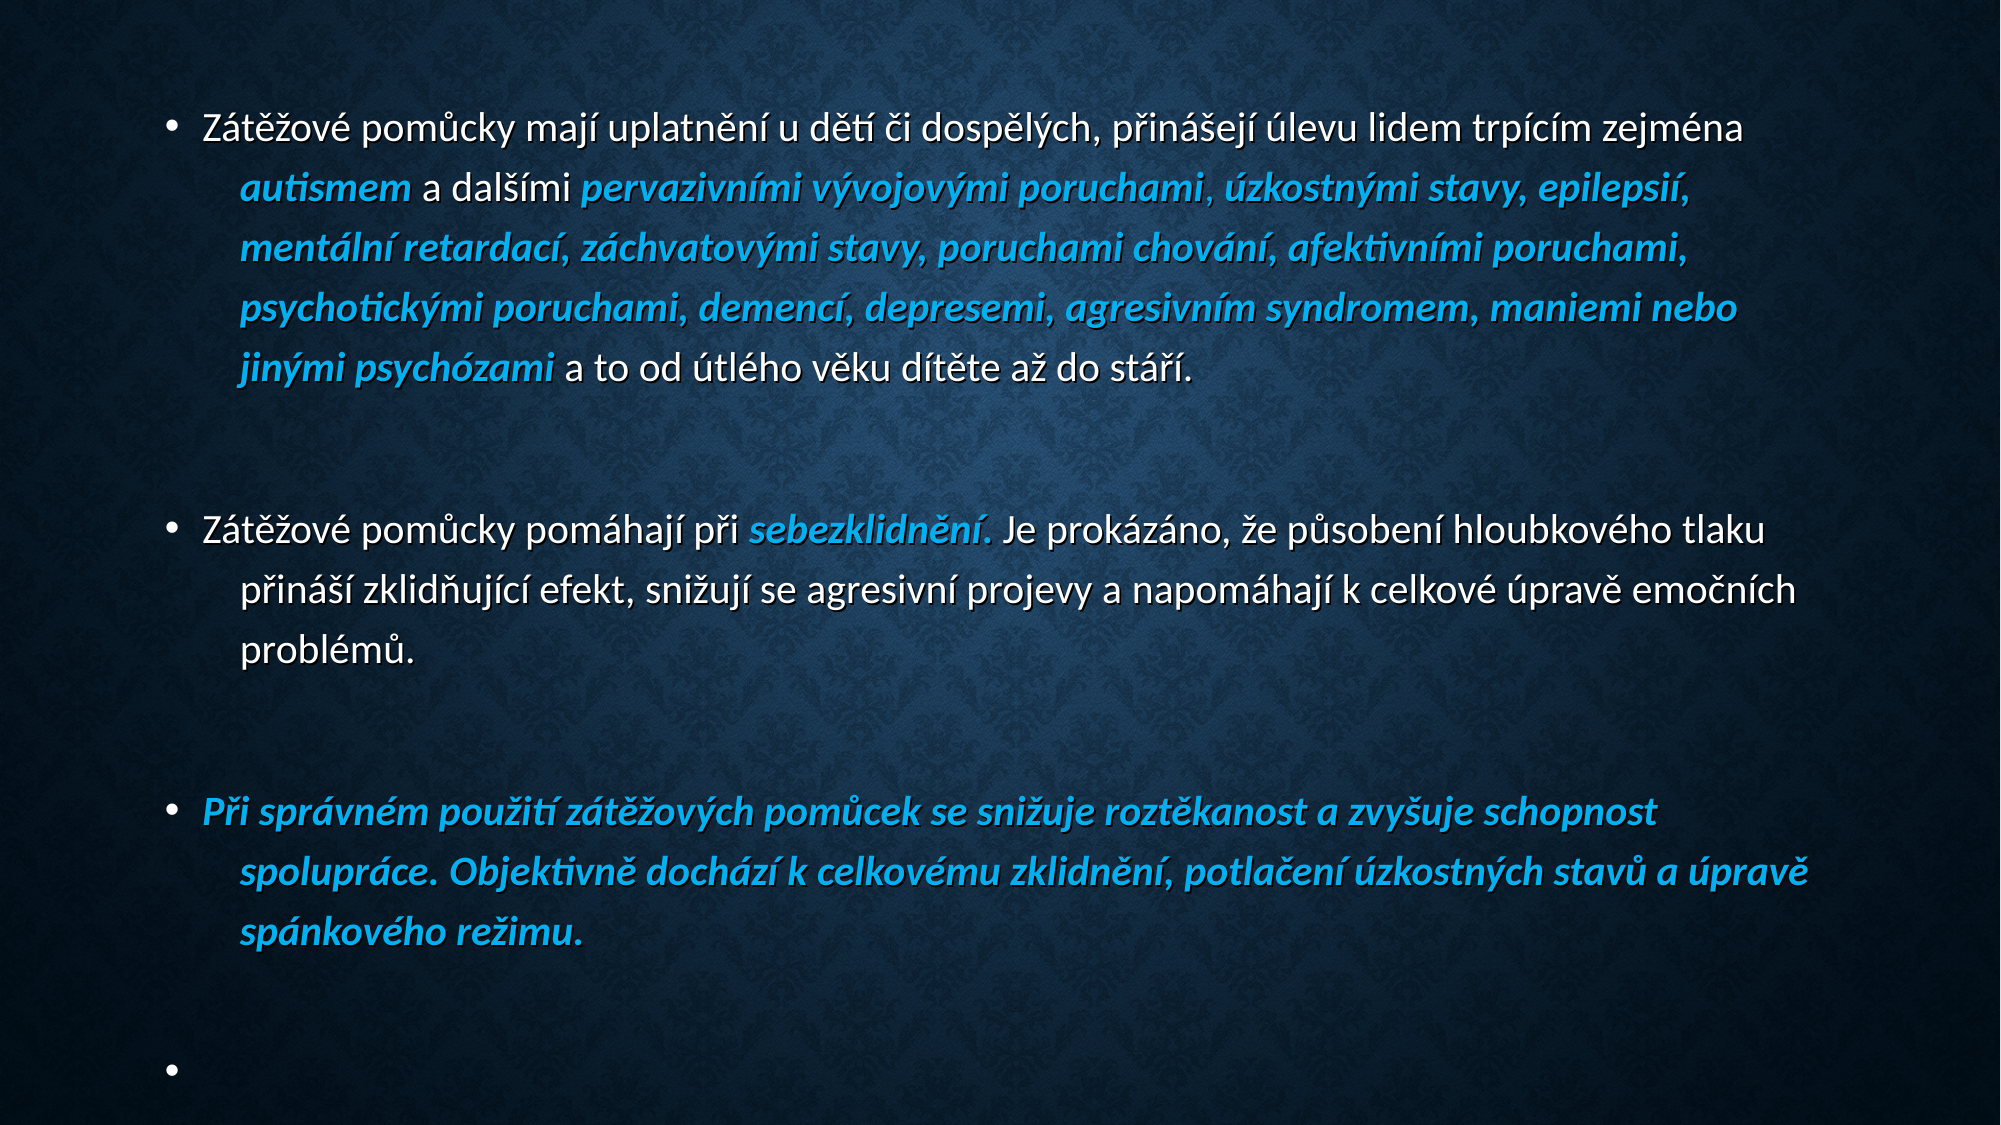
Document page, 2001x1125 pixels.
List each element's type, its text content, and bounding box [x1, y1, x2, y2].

list Zátěžové pomůcky mají uplatnění u dětí či dospělých, přinášejí úlevu lidem trpícím zejména autismem a dalšími pervazivními vývojovými poruchami, úzkostnými stavy, epilepsií, mentální retardací, záchvatovými stavy, poruchami chování, afektivními poruchami, psychotickými poruchami, demencí, depresemi, agresivním syndromem, maniemi nebo jinými psychózami a to od útlého věku dítěte až do stáří. Zátěžové pomůcky pomáhají při sebezklidnění. Je prokázáno, že působení hloubkového tlaku přináší zklidňující efekt, snižují se agresivní projevy a napomáhají k celkové úpravě emočních problémů. Při správném použití zátěžových pomůcek se snižuje roztěkanost a zvyšuje schopnost spolupráce. Objektivně dochází k celkovému zklidnění, potlačení úzkostných stavů a úpravě spánkového režimu. [149, 82, 1849, 1063]
